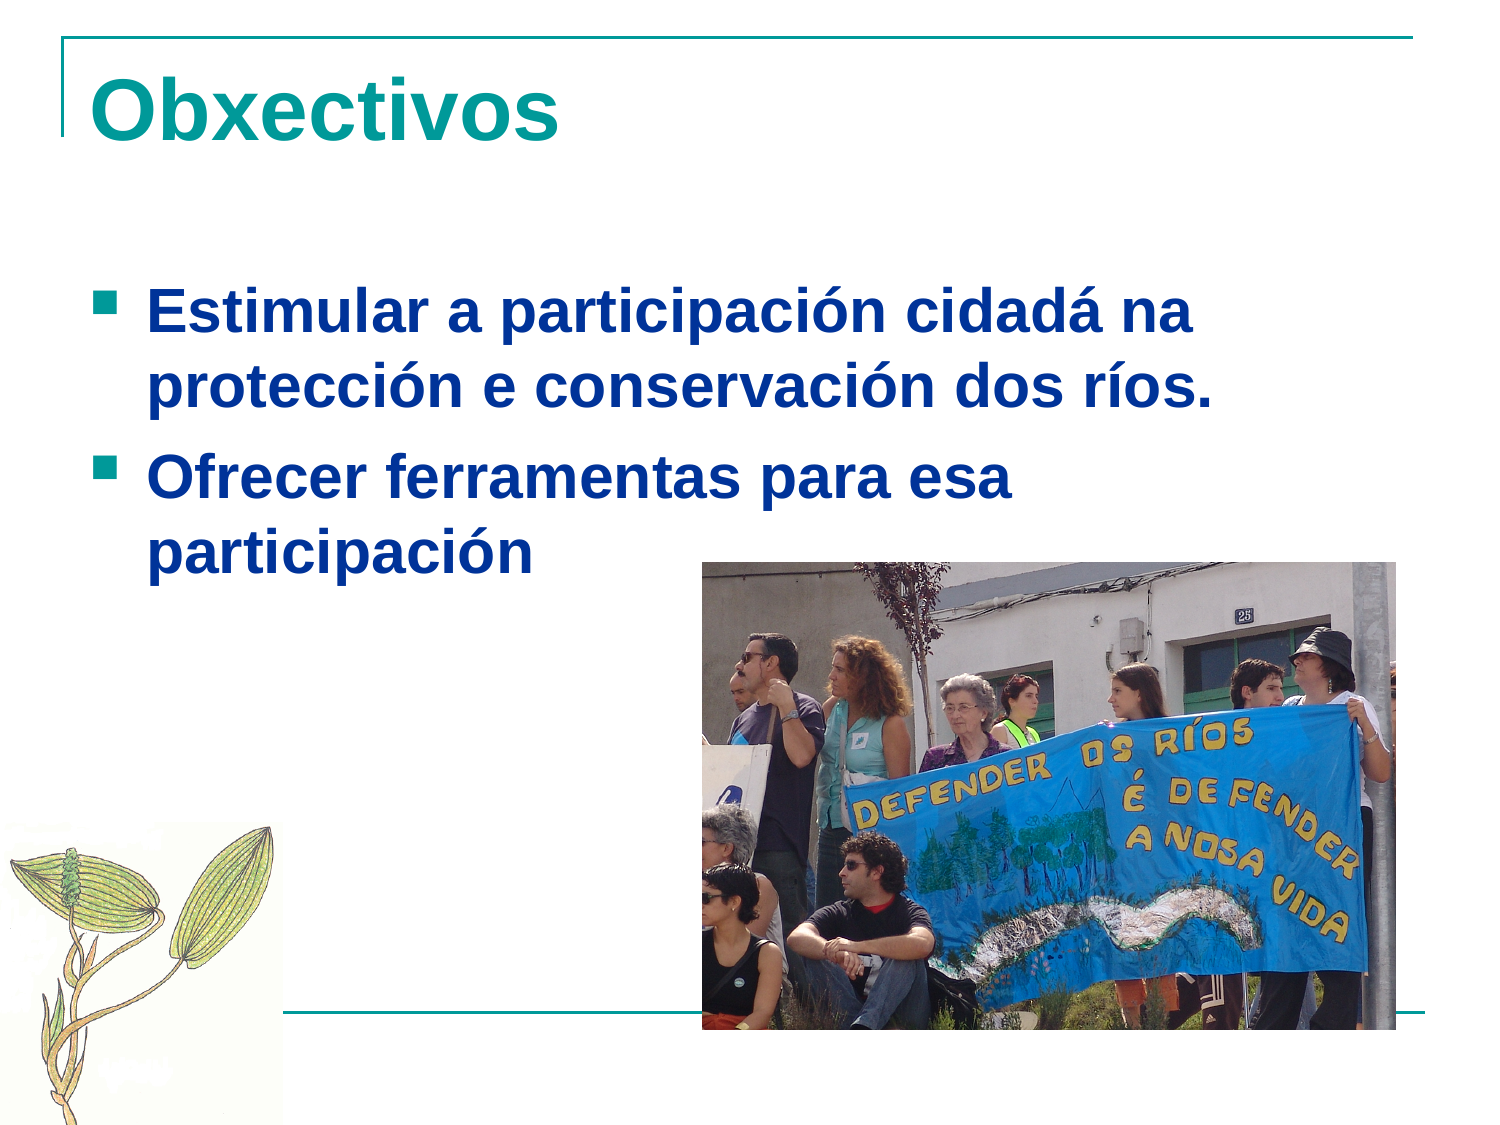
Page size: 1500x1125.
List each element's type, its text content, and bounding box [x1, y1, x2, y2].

picture [702, 562, 1396, 1030]
picture [0, 822, 283, 1125]
title Obxectivos [75, 45, 1426, 233]
list Estimular a participación cidadá na protección e conservación dos ríos. Ofrecer ferramentas para esa participación [75, 262, 1426, 1006]
